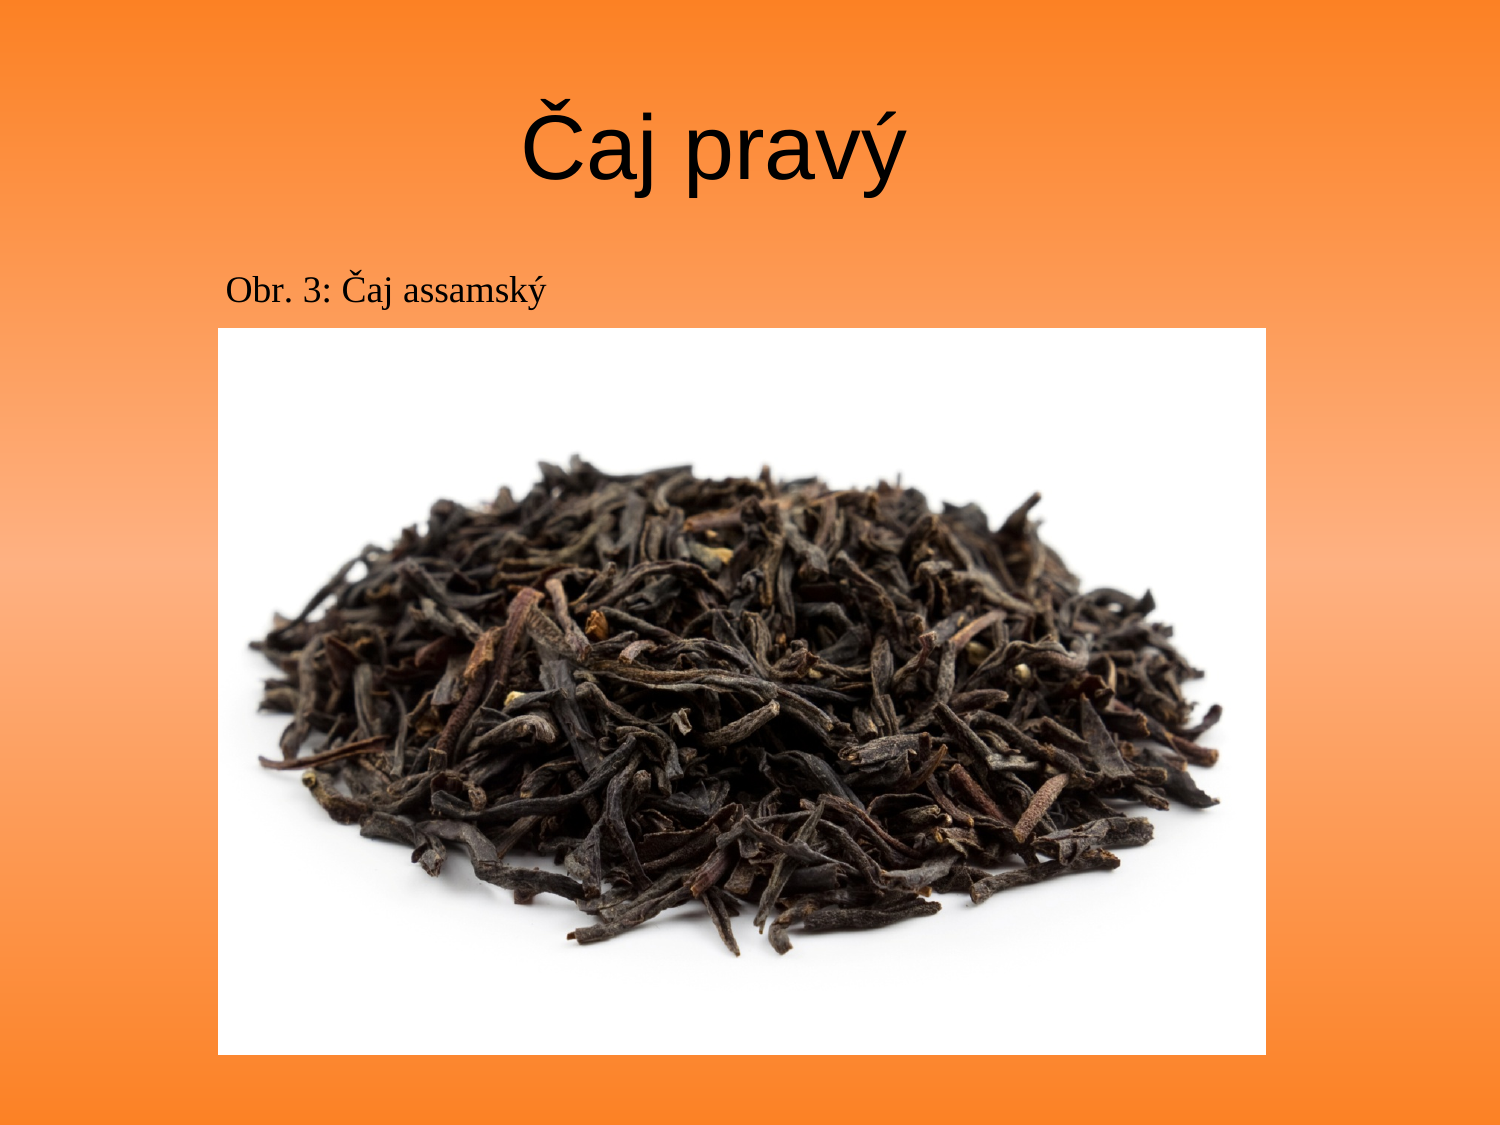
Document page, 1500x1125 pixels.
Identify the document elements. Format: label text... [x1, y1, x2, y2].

list [105, 222, 1381, 1032]
text_box Obr. 3: Čaj assamský [210, 257, 786, 319]
picture [218, 328, 1266, 1055]
title Čaj pravý [76, 66, 1352, 219]
